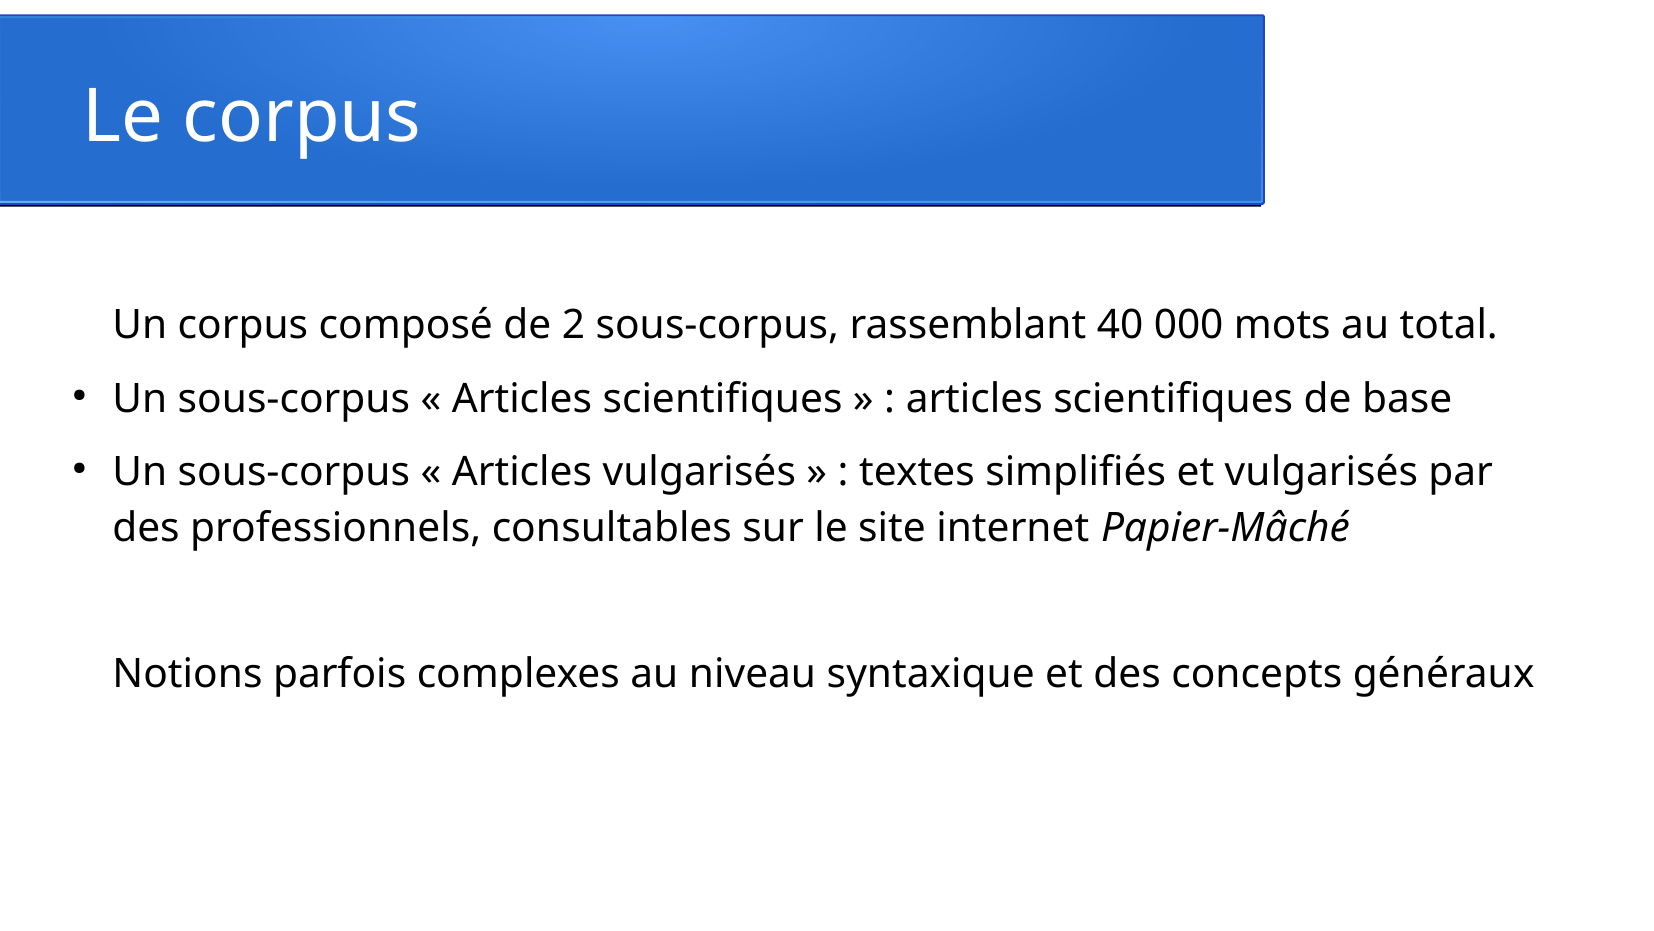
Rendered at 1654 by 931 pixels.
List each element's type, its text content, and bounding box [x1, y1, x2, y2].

list Un corpus composé de 2 sous-corpus, rassemblant 40 000 mots au total. Un sous-corpus « Articles scientifiques » : articles scientifiques de base Un sous-corpus « Articles vulgarisés » : textes simplifiés et vulgarisés par des professionnels, consultables sur le site internet Papier-Mâché Notions parfois complexes au niveau syntaxique et des concepts généraux [59, 295, 1548, 835]
title Le corpus [82, 35, 1235, 189]
